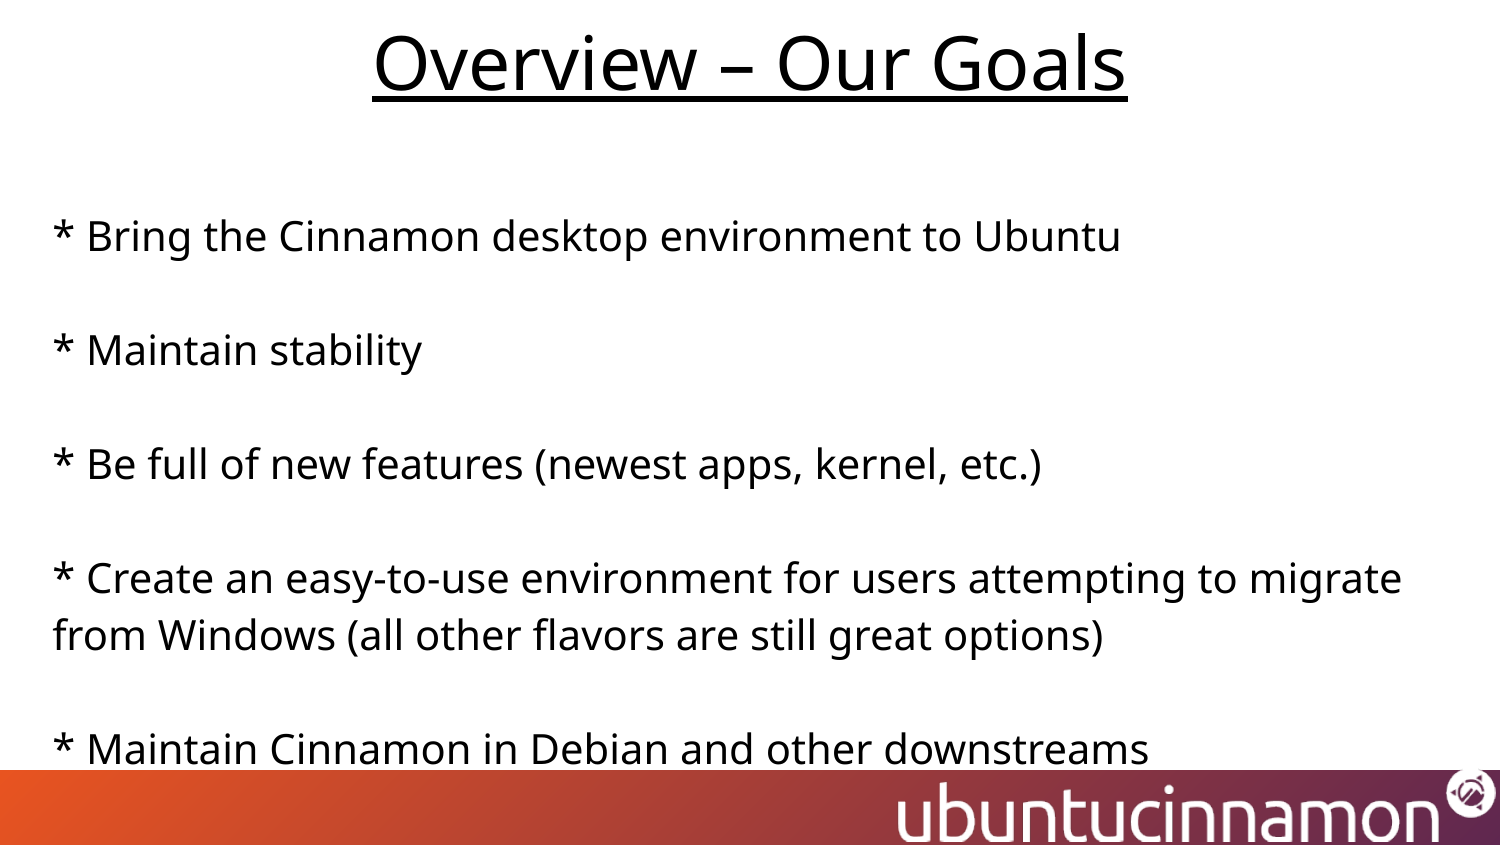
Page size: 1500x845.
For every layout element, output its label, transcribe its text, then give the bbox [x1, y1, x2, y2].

picture [862, 768, 1496, 842]
text_box * Bring the Cinnamon desktop environment to Ubuntu * Maintain stability * Be full of new features (newest apps, kernel, etc.) * Create an easy-to-use environment for users attempting to migrate from Windows (all other flavors are still great options) * Maintain Cinnamon in Debian and other downstreams [37, 142, 1463, 675]
title Overview – Our Goals [51, 0, 1449, 131]
text_box [0, 770, 1500, 845]
